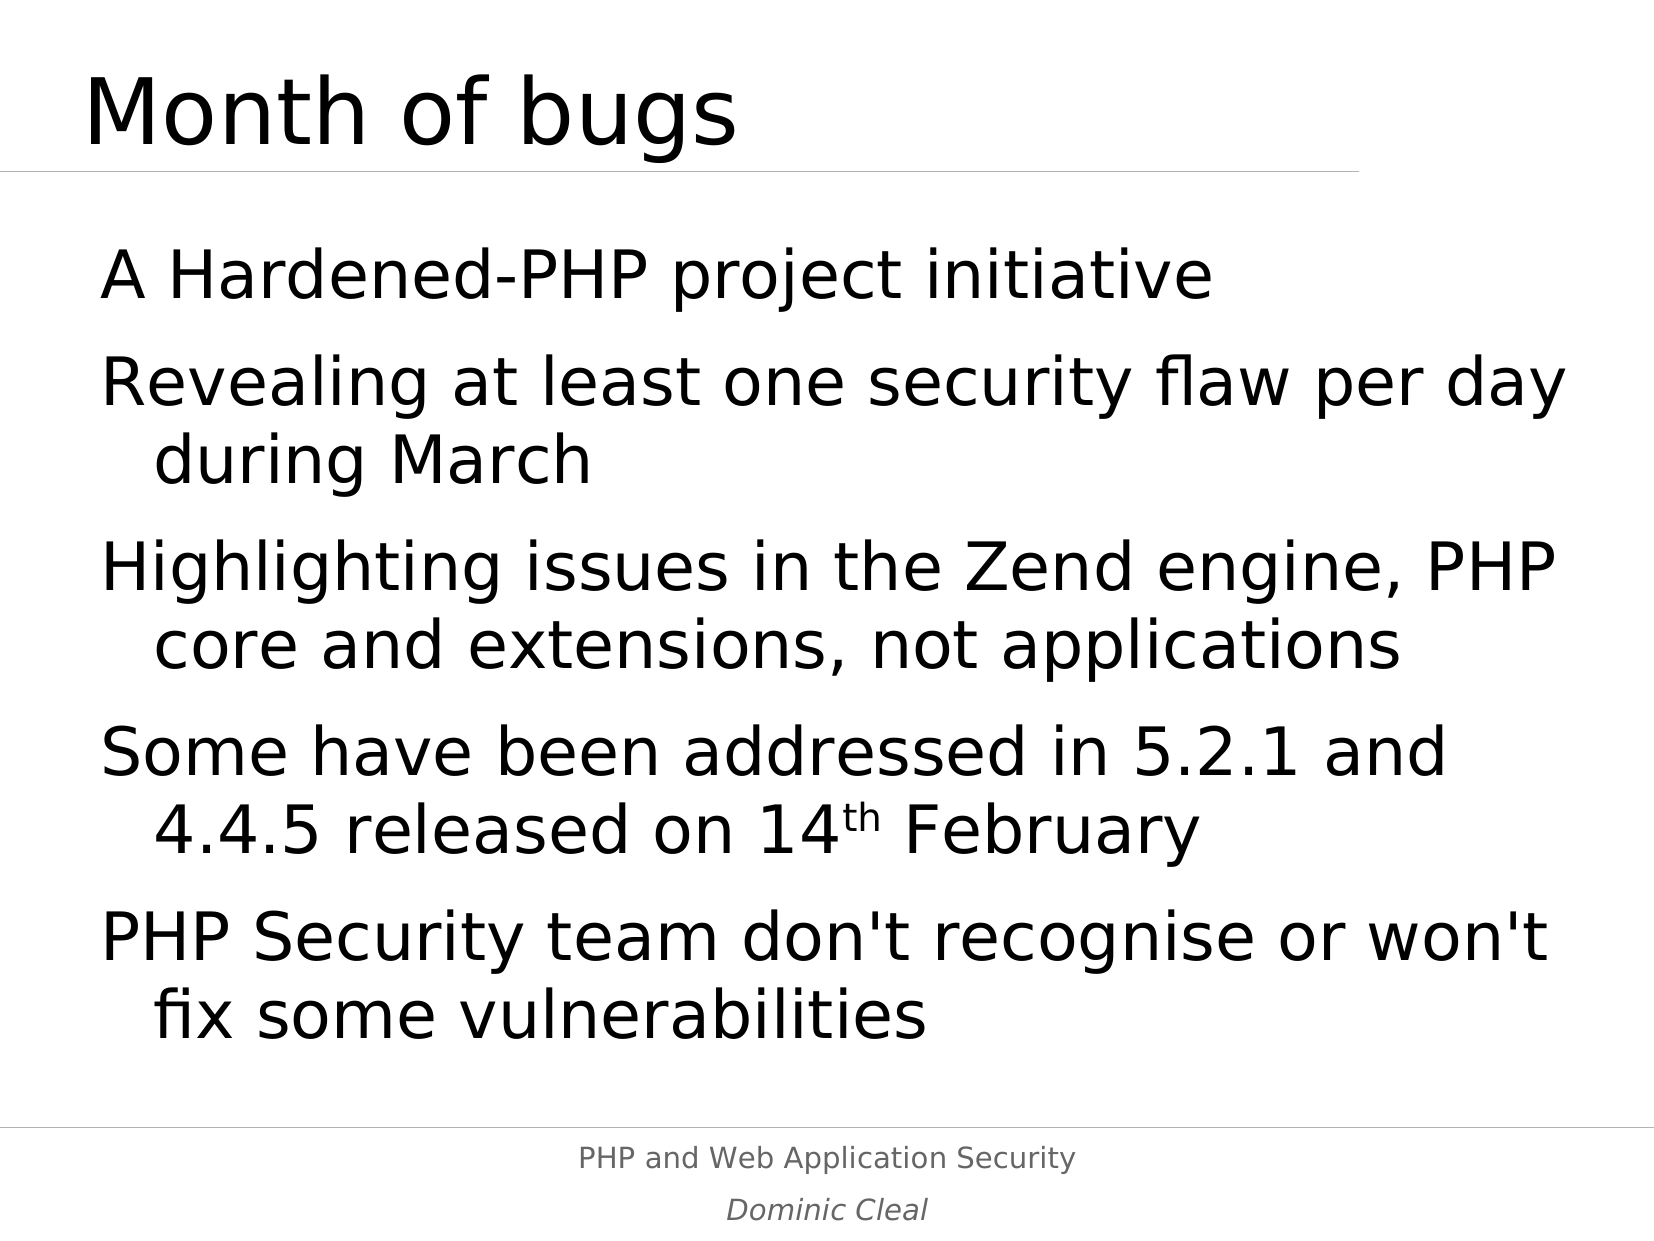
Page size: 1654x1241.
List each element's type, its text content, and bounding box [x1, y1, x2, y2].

list A Hardened-PHP project initiative Revealing at least one security flaw per day during March Highlighting issues in the Zend engine, PHP core and extensions, not applications Some have been addressed in 5.2.1 and 4.4.5 released on 14th February PHP Security team don't recognise or won't fix some vulnerabilities [82, 236, 1571, 1094]
title Month of bugs [82, 56, 1571, 170]
